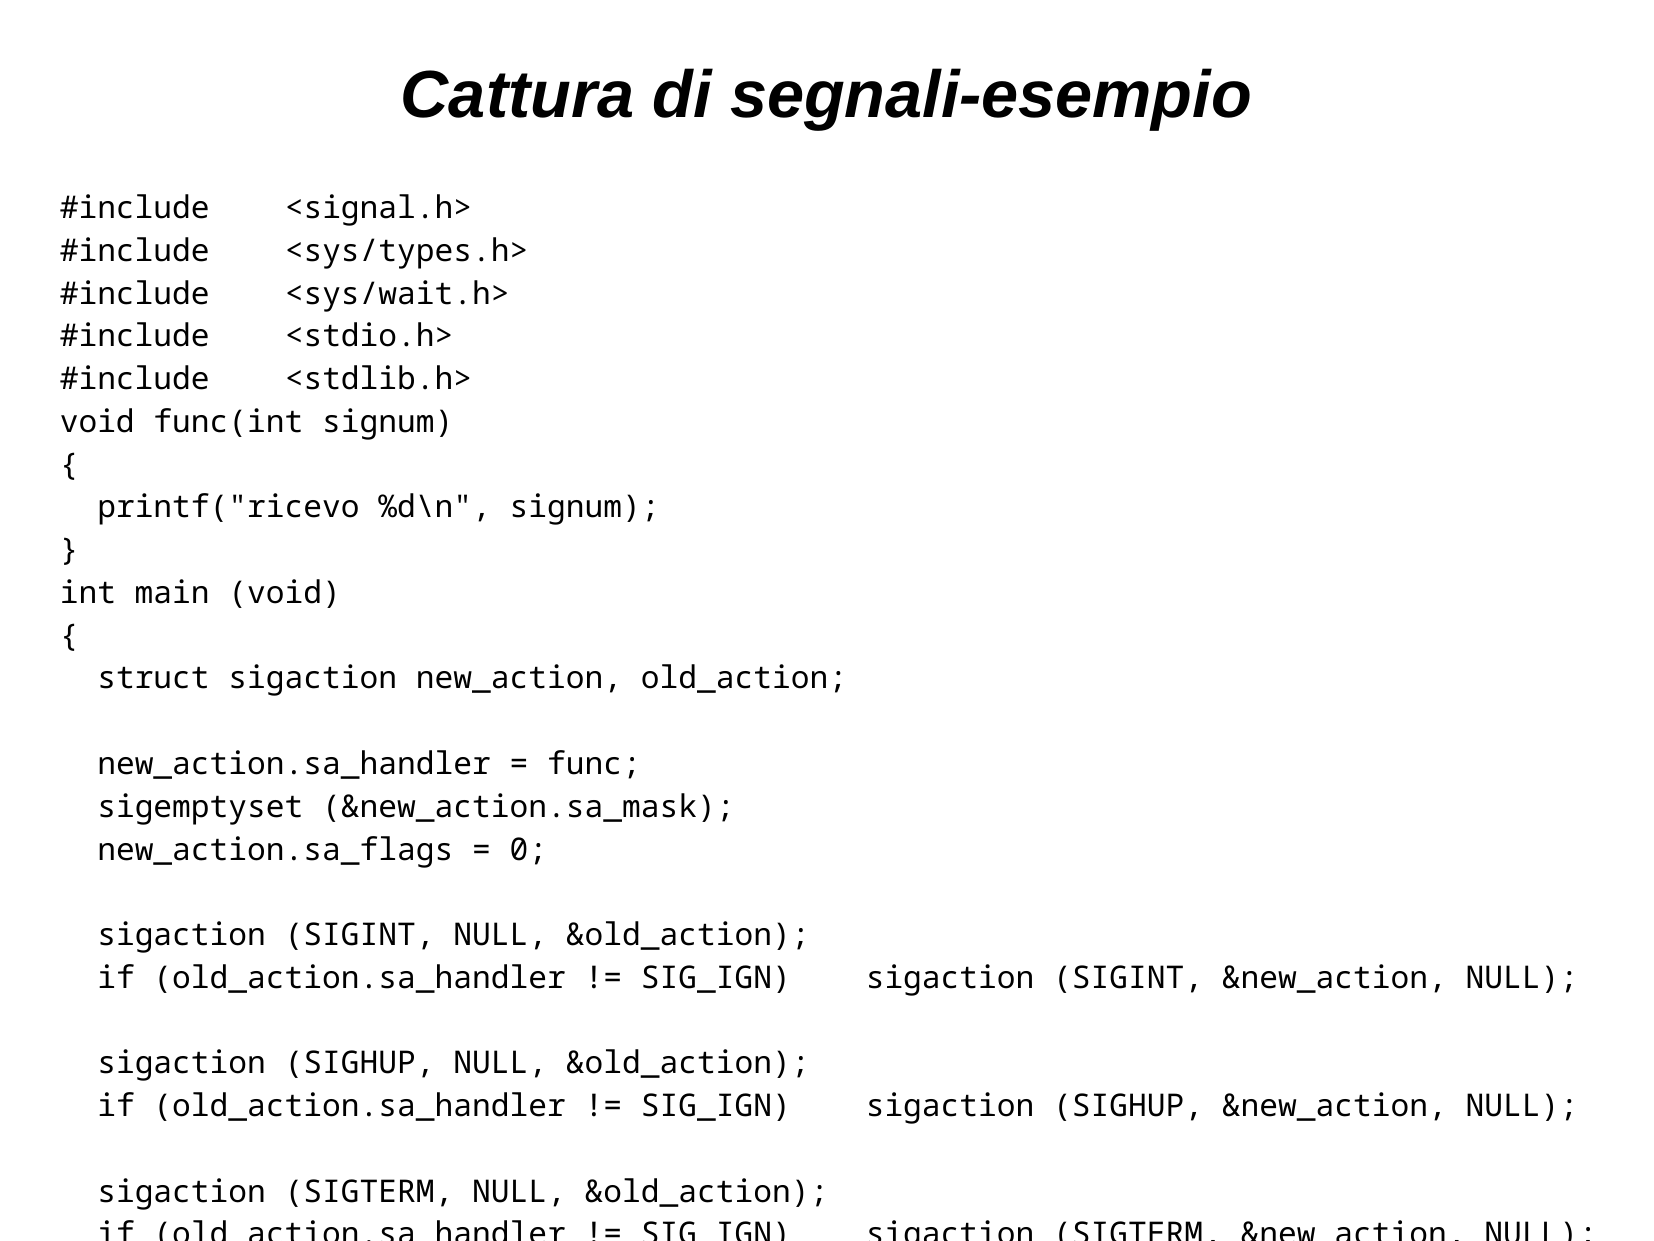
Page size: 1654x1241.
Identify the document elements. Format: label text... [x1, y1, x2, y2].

text_box #include <signal.h> #include <sys/types.h> #include <sys/wait.h> #include <stdio.h> #include <stdlib.h> void func(int signum) { printf("ricevo %d\n", signum); } int main (void) { struct sigaction new_action, old_action; new_action.sa_handler = func; sigemptyset (&new_action.sa_mask); new_action.sa_flags = 0; sigaction (SIGINT, NULL, &old_action); if (old_action.sa_handler != SIG_IGN) sigaction (SIGINT, &new_action, NULL); sigaction (SIGHUP, NULL, &old_action); if (old_action.sa_handler != SIG_IGN) sigaction (SIGHUP, &new_action, NULL); sigaction (SIGTERM, NULL, &old_action); if (old_action.sa_handler != SIG_IGN) sigaction (SIGTERM, &new_action, NULL); while(1) ; } [45, 177, 1621, 1241]
title Cattura di segnali-esempio [82, 0, 1571, 177]
